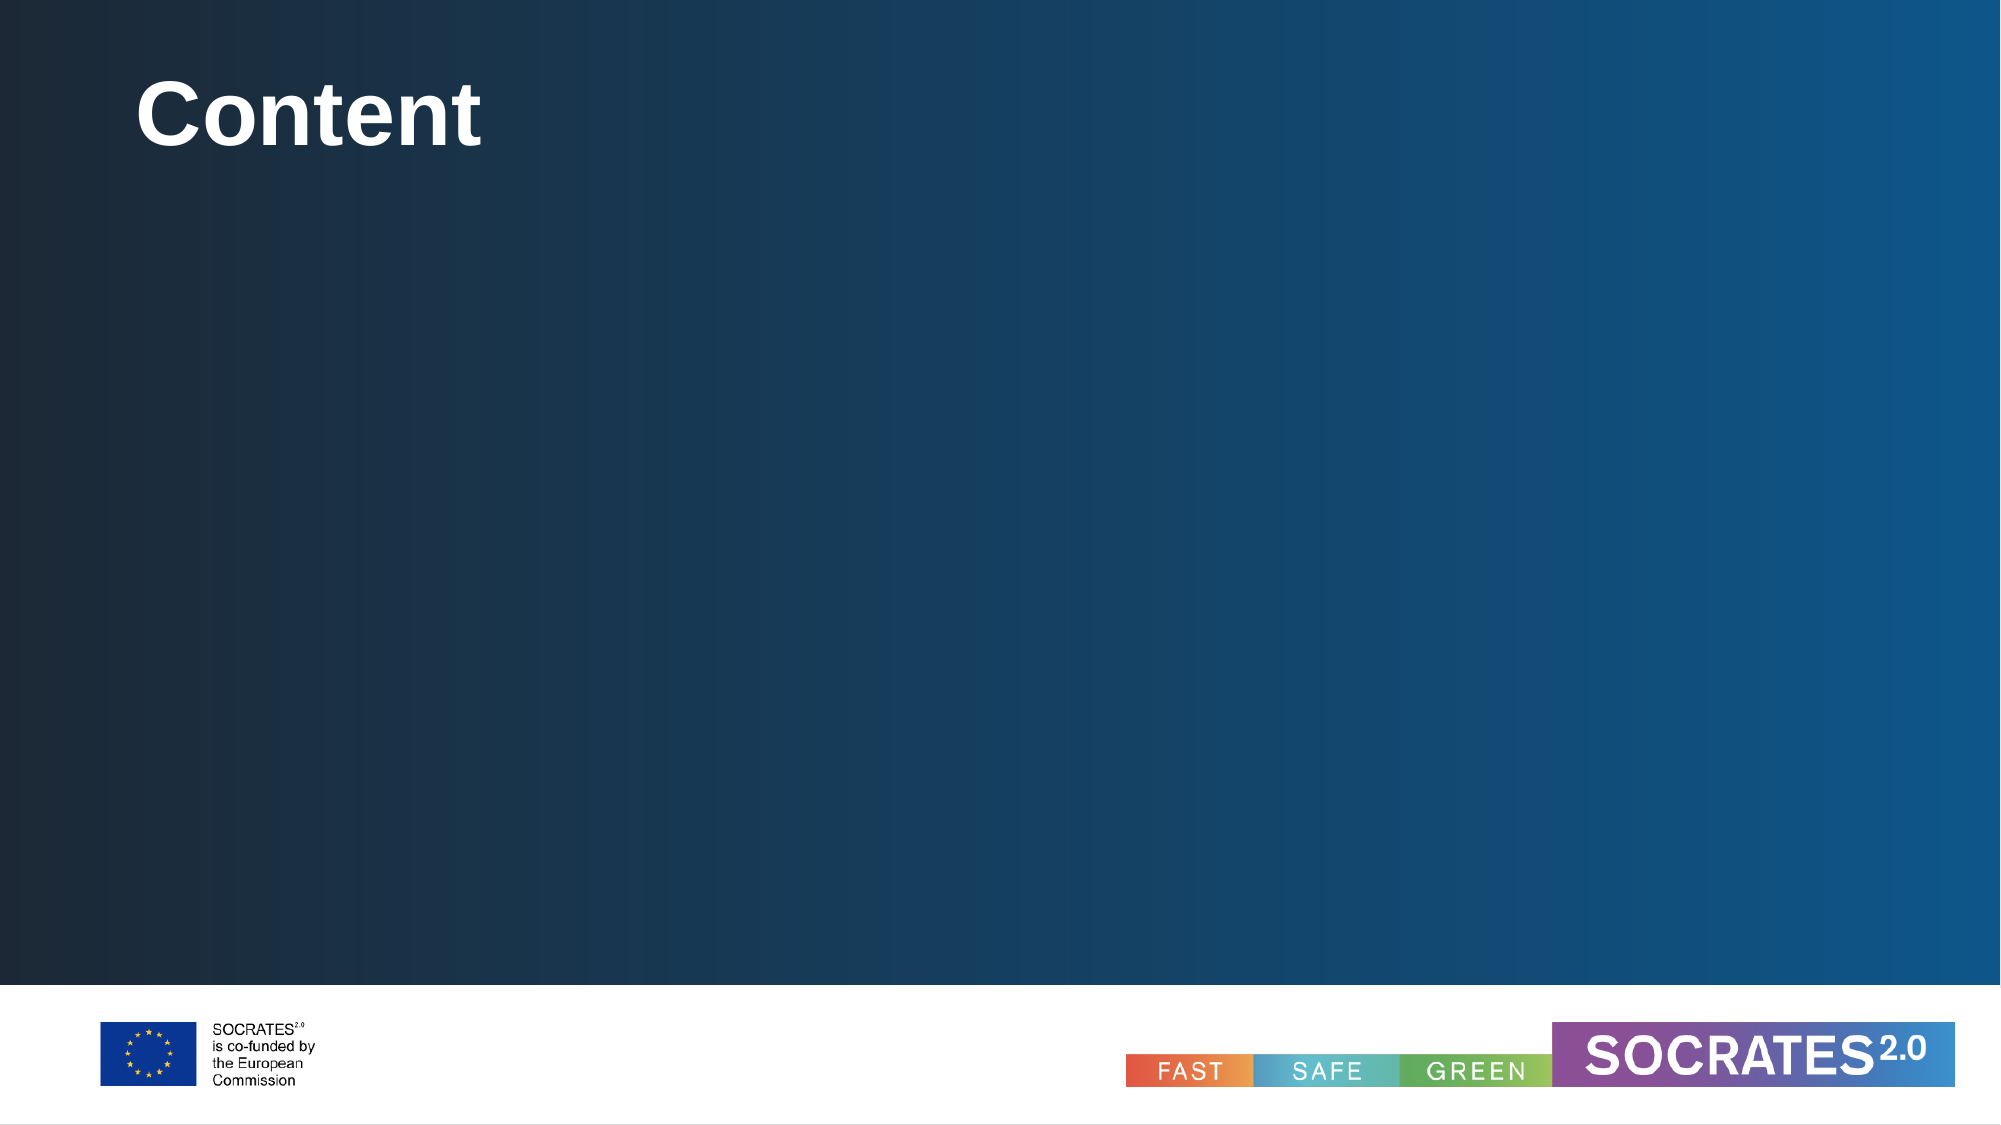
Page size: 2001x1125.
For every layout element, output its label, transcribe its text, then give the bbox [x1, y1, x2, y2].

title Content [135, 35, 1967, 253]
picture [0, 985, 2000, 1125]
